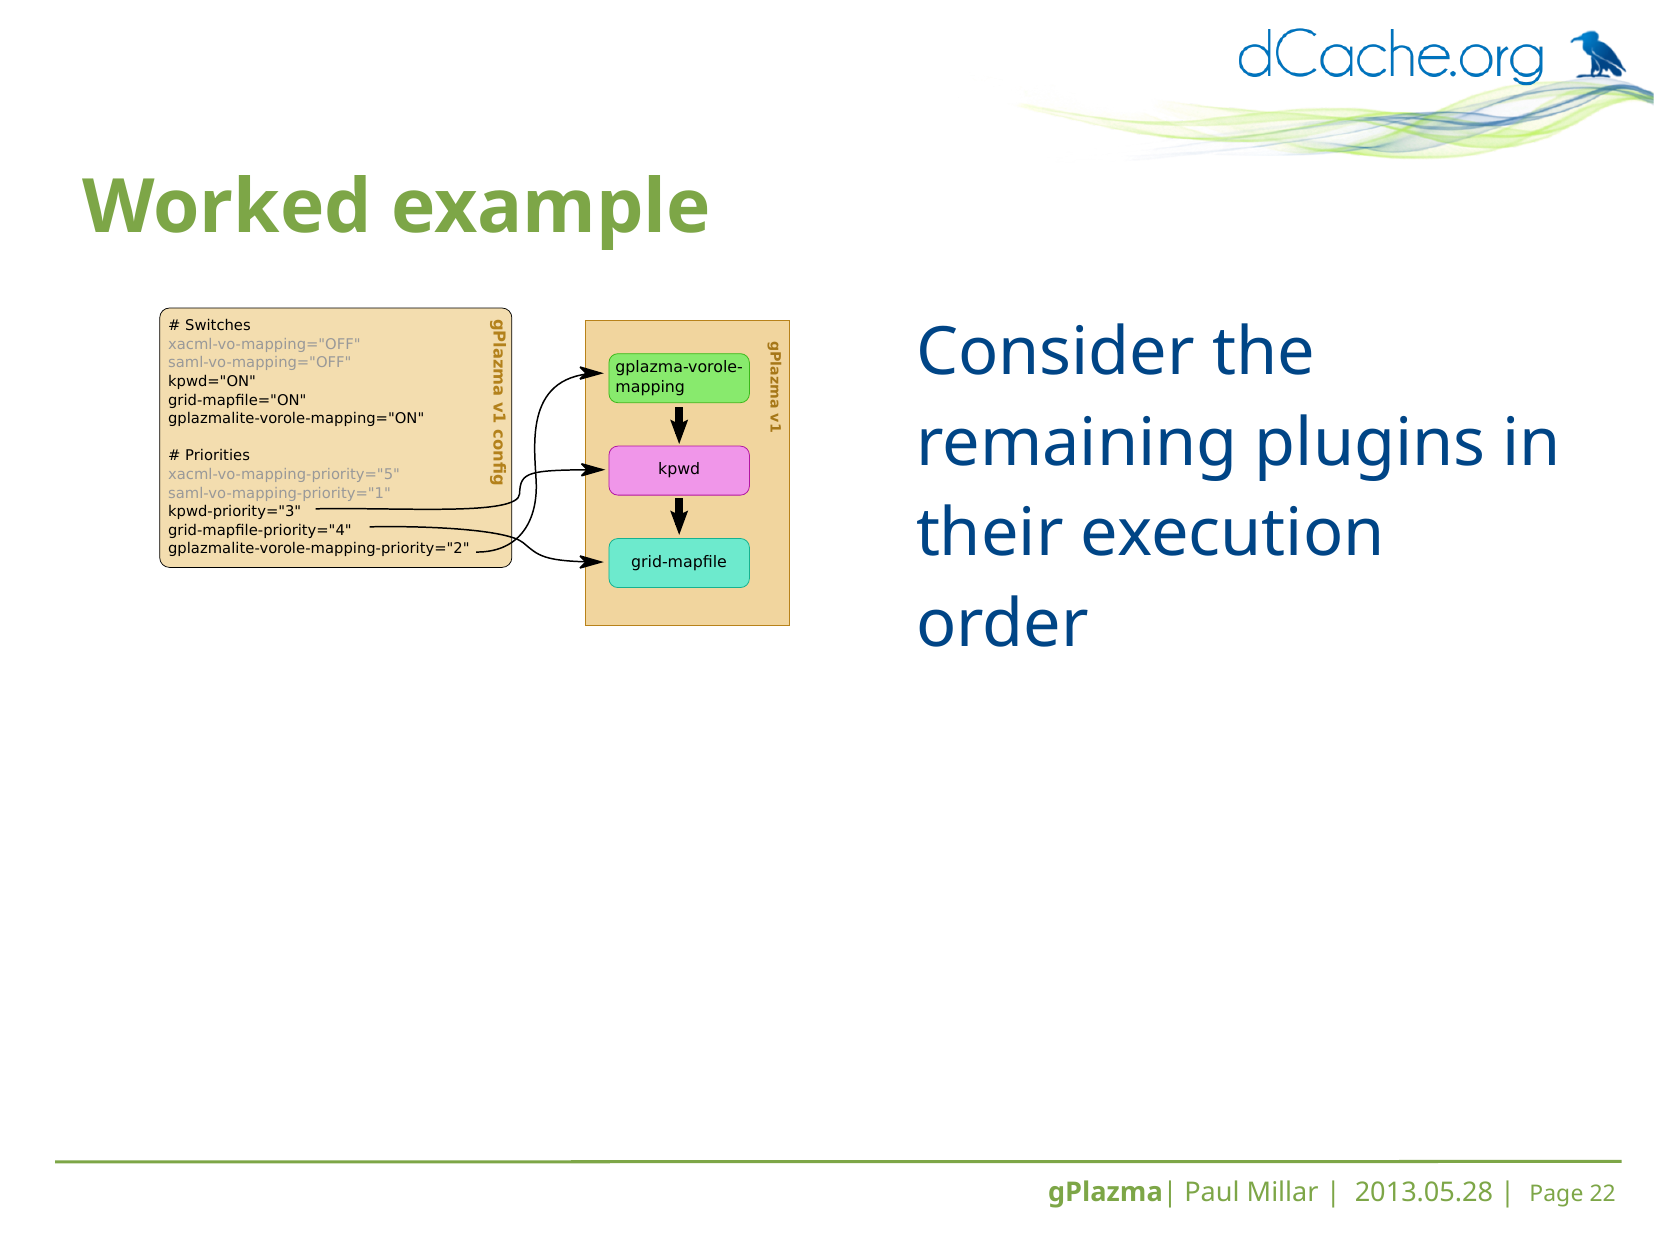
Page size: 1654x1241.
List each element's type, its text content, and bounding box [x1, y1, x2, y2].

picture [82, 307, 809, 1018]
list Consider the remaining plugins in their execution order [845, 302, 1572, 1023]
title Worked example [82, 155, 1605, 252]
picture [956, 16, 1654, 169]
